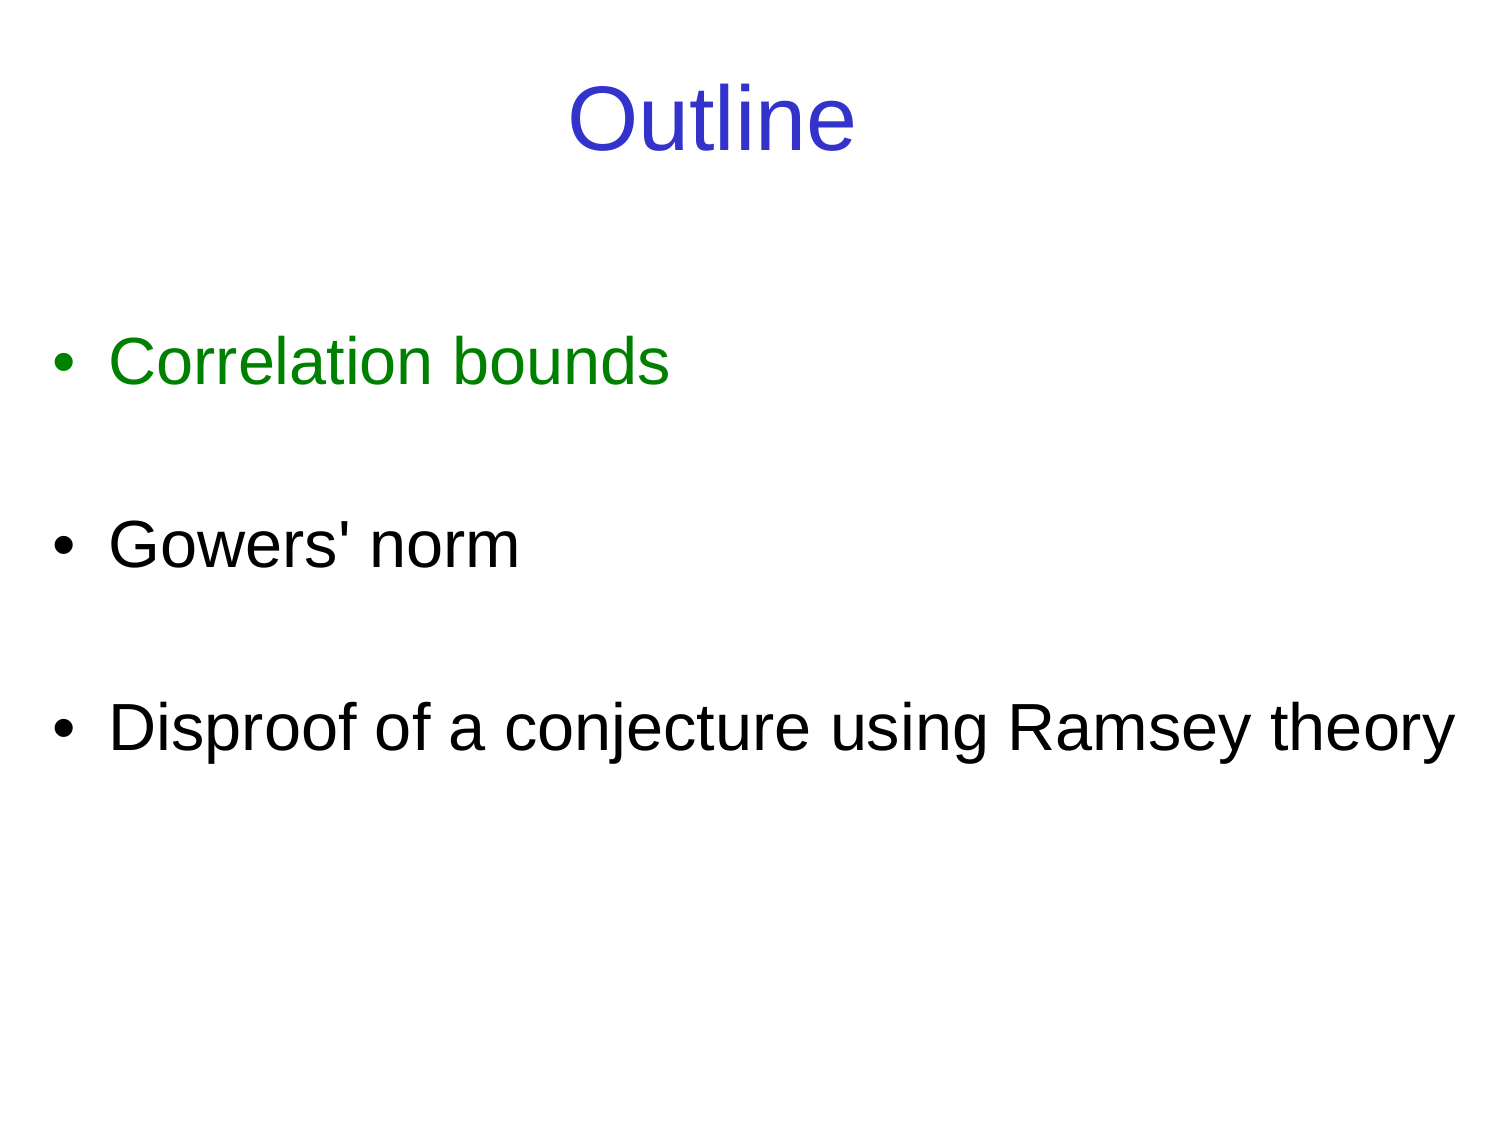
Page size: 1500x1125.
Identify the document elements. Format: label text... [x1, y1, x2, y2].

title Outline [75, 24, 1351, 213]
list Correlation bounds Gowers' norm Disproof of a conjecture using Ramsey theory [37, 224, 1500, 976]
